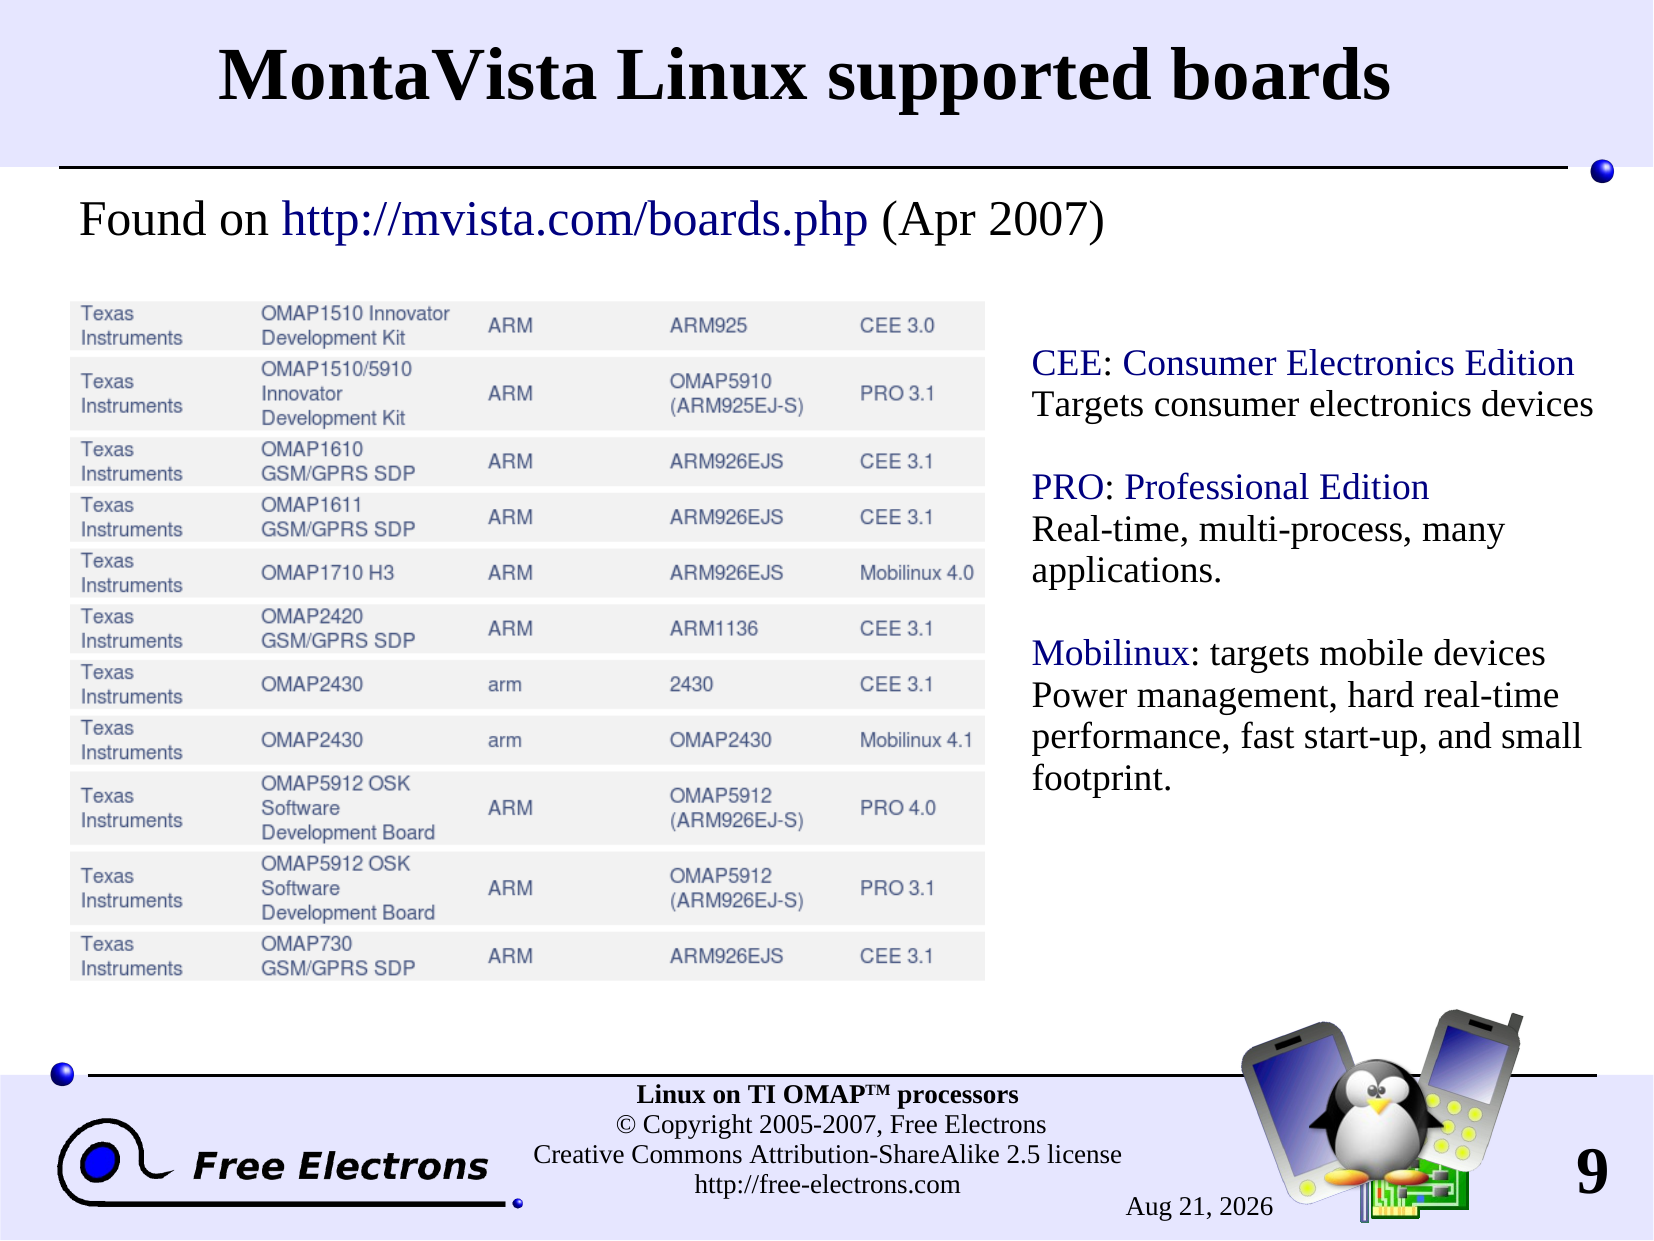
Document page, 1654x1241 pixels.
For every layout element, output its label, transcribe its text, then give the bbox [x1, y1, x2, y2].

picture [50, 1107, 527, 1216]
list Found on http://mvista.com/boards.php (Apr 2007) [60, 191, 1577, 269]
picture [70, 296, 985, 985]
title MontaVista Linux supported boards [60, 25, 1551, 124]
picture [1225, 983, 1538, 1241]
text_box CEE: Consumer Electronics Edition Targets consumer electronics devices PRO: Professional Edition Real-time, multi-process, many applications. Mobilinux: targets mobile devices Power management, hard real-time performance, fast start-up, and small footprint. [1031, 341, 1598, 914]
